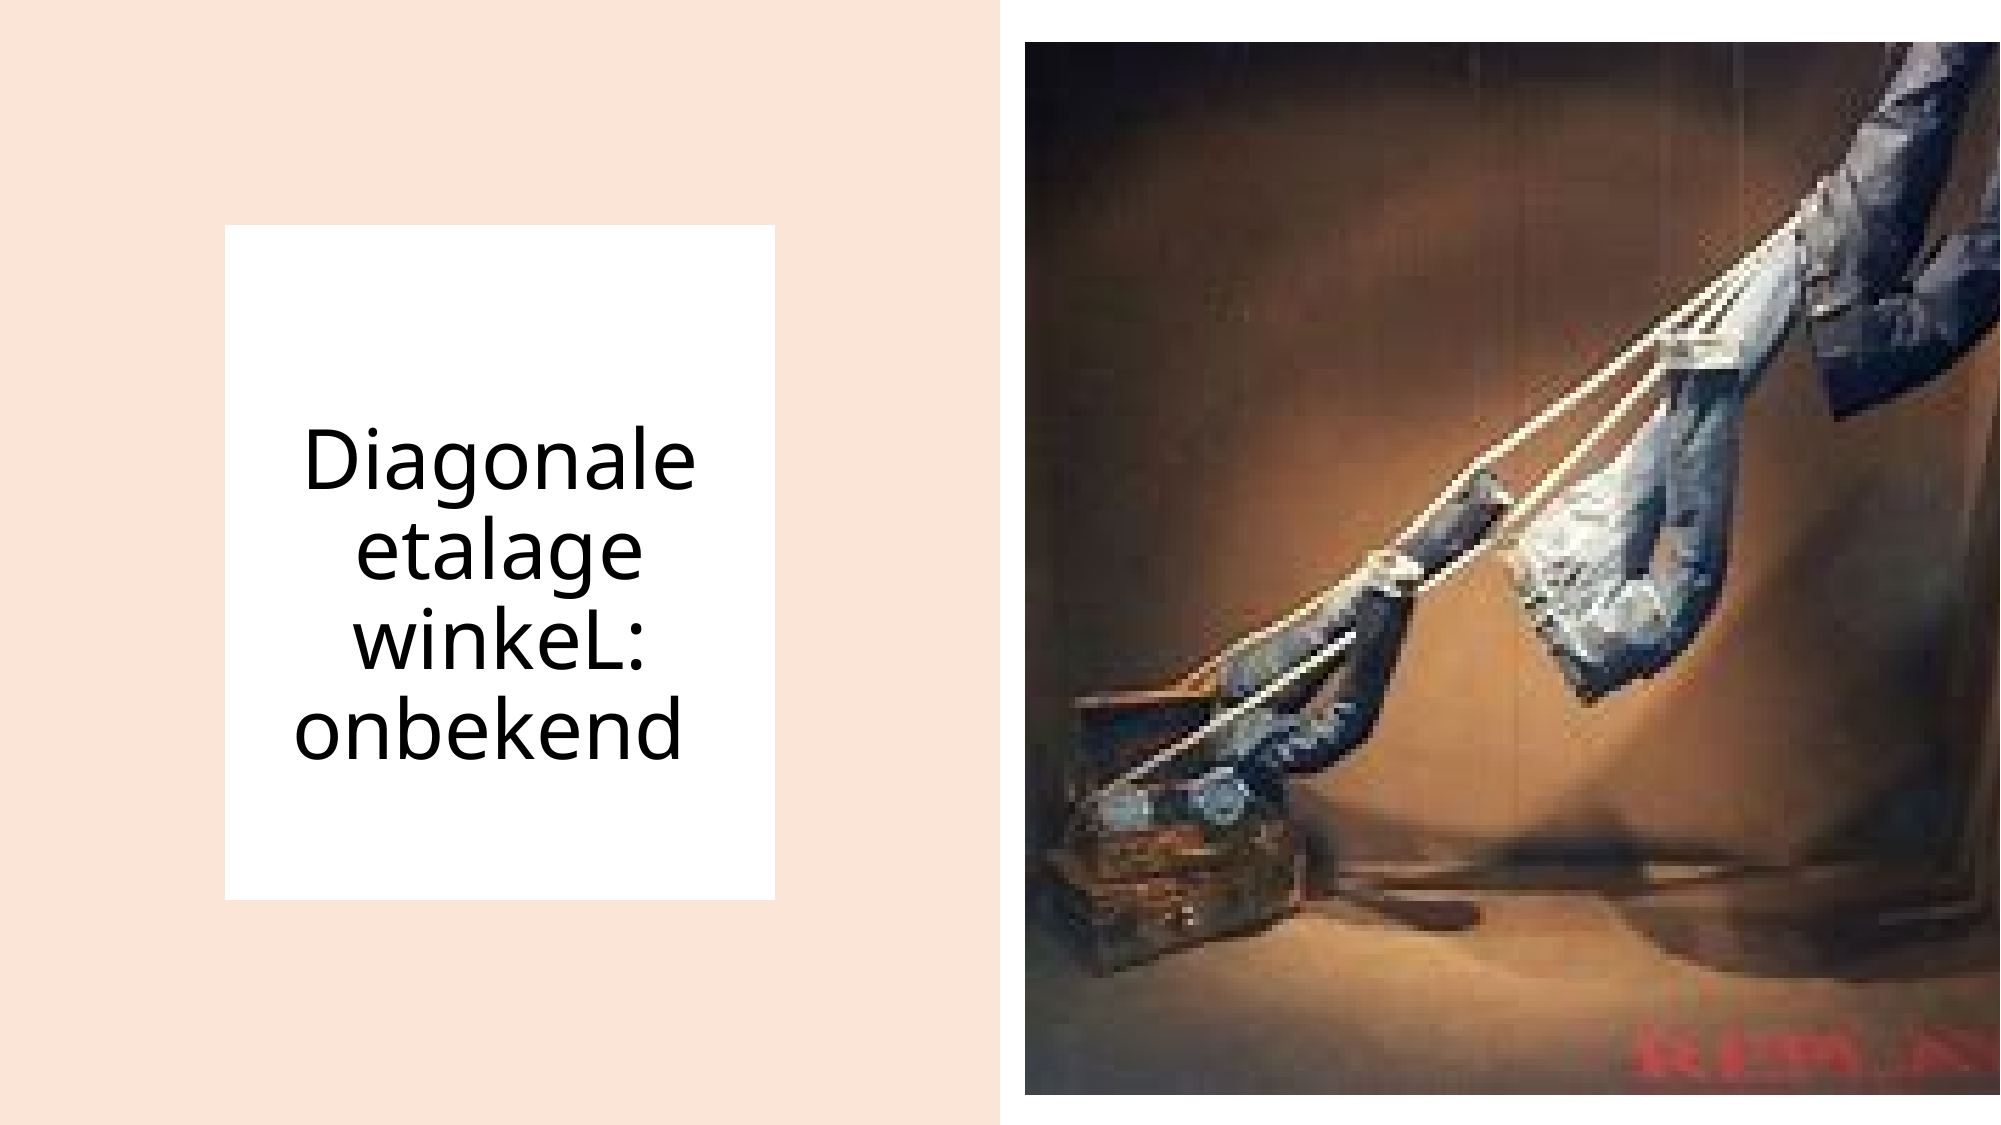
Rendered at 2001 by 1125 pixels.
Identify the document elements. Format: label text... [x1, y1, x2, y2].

picture [1025, 42, 2000, 1095]
title Diagonale etalage winkeL: onbekend [225, 389, 776, 807]
text_box [0, 0, 2000, 1125]
